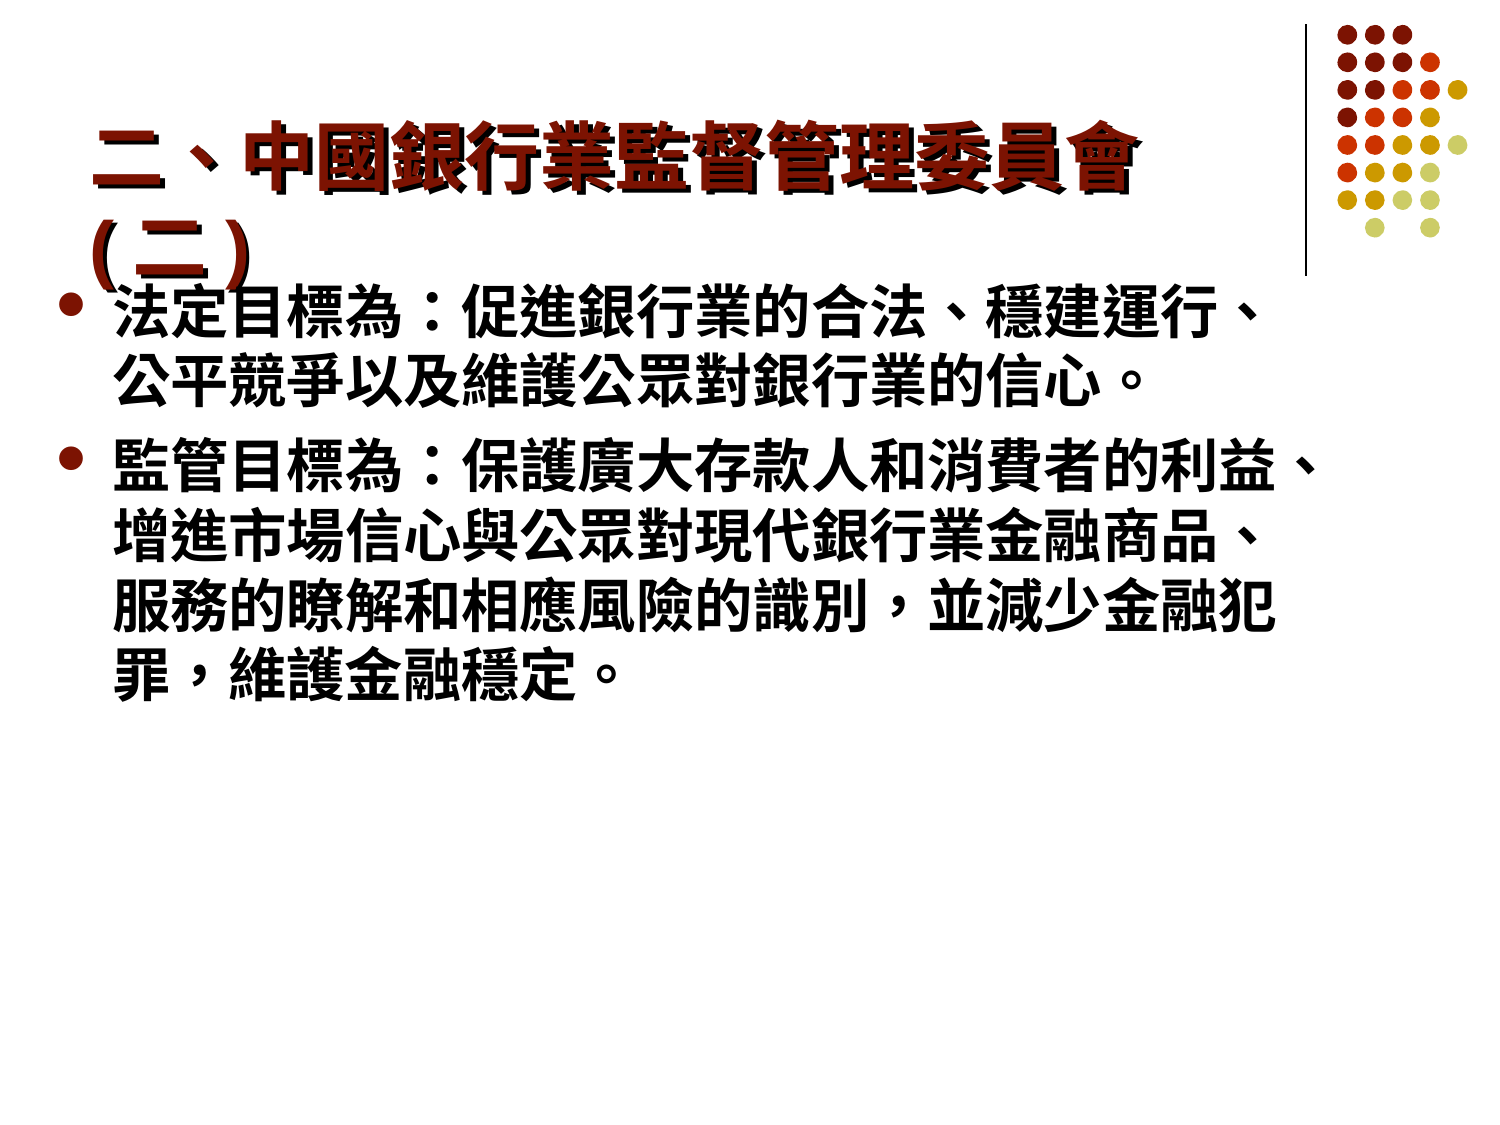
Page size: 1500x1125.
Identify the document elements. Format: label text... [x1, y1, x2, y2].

title 二、中國銀行業監督管理委員會(二) [74, 101, 1313, 233]
list 法定目標為：促進銀行業的合法、穩建運行、公平競爭以及維護公眾對銀行業的信心。 監管目標為：保護廣大存款人和消費者的利益、增進市場信心與公眾對現代銀行業金融商品、服務的瞭解和相應風險的識別，並減少金融犯罪，維護金融穩定。 [41, 267, 1329, 1011]
